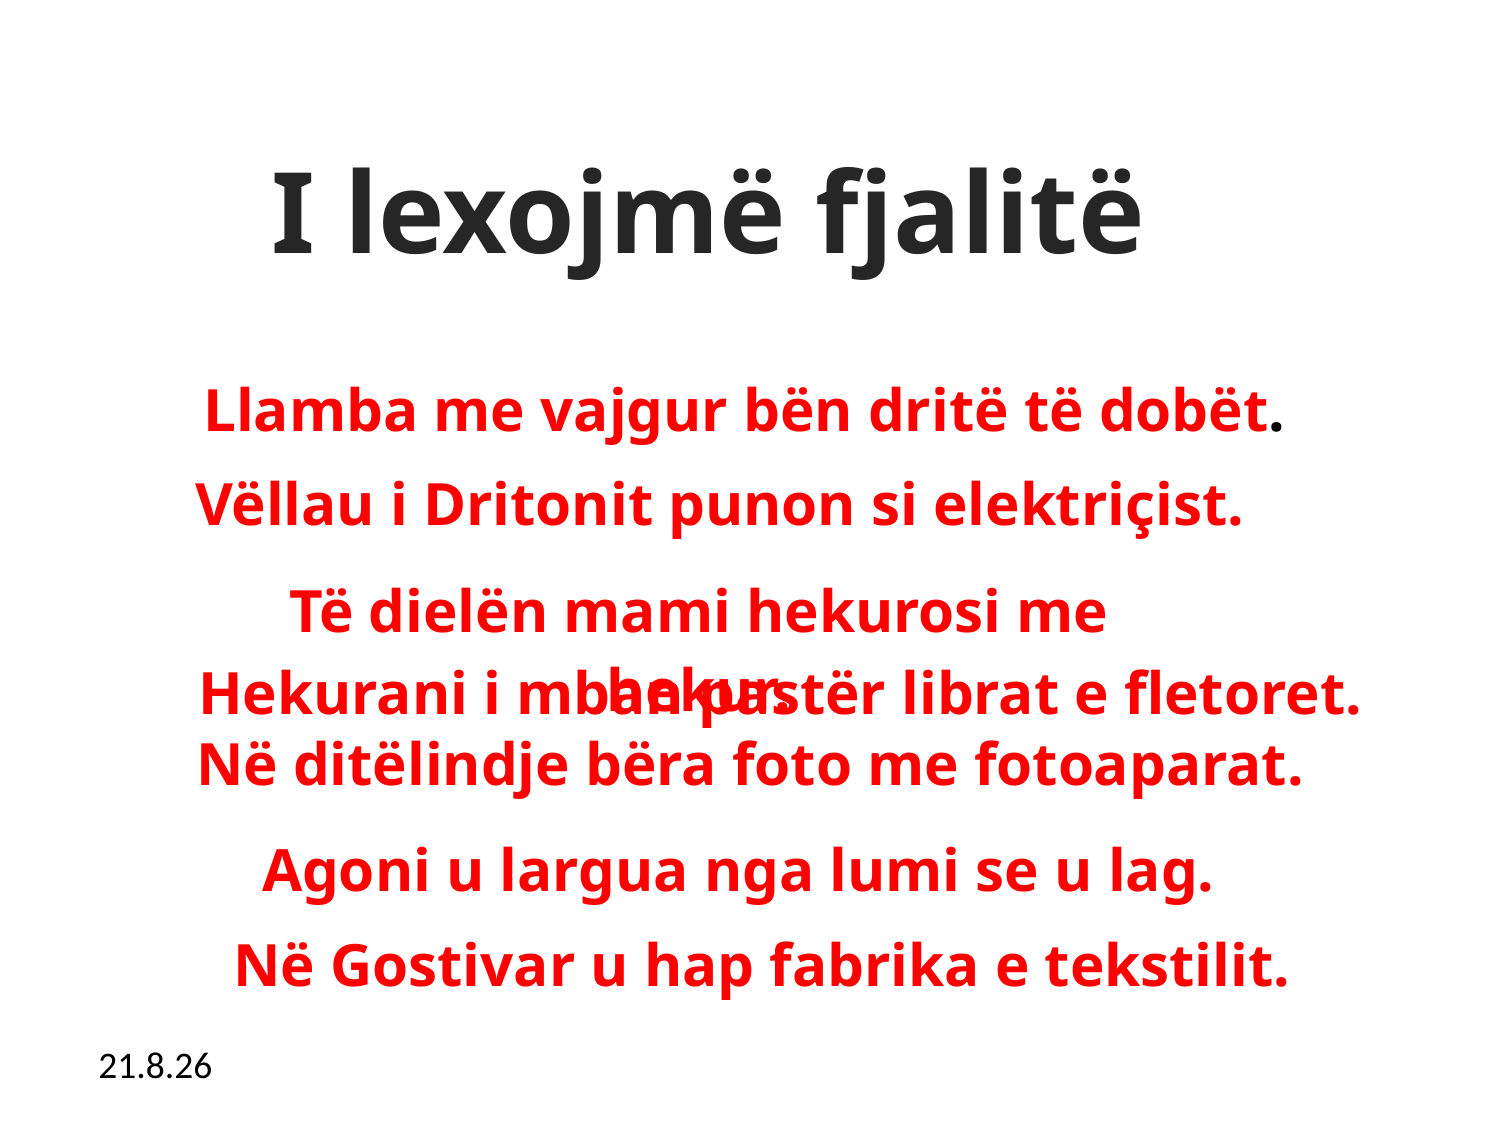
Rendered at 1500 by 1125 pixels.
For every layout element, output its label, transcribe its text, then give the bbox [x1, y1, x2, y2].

text_box Në Gostivar u hap fabrika e tekstilit. [76, 916, 1447, 1003]
text_box Agoni u largua nga lumi se u lag. [53, 822, 1424, 909]
text_box Të dielën mami hekurosi me hekur. [183, 562, 1215, 645]
text_box Llamba me vajgur bën dritë të dobët. [76, 361, 1412, 448]
text_box Në ditëlindje bëra foto me fotoaparat. [0, 716, 1500, 821]
text_box Vëllau i Dritonit punon si elektriçist. [0, 456, 1440, 549]
text_box Hekurani i mban pastër librat e fletoret. [60, 645, 1500, 716]
text_box I lexojmë fjalitë [230, 125, 1187, 277]
